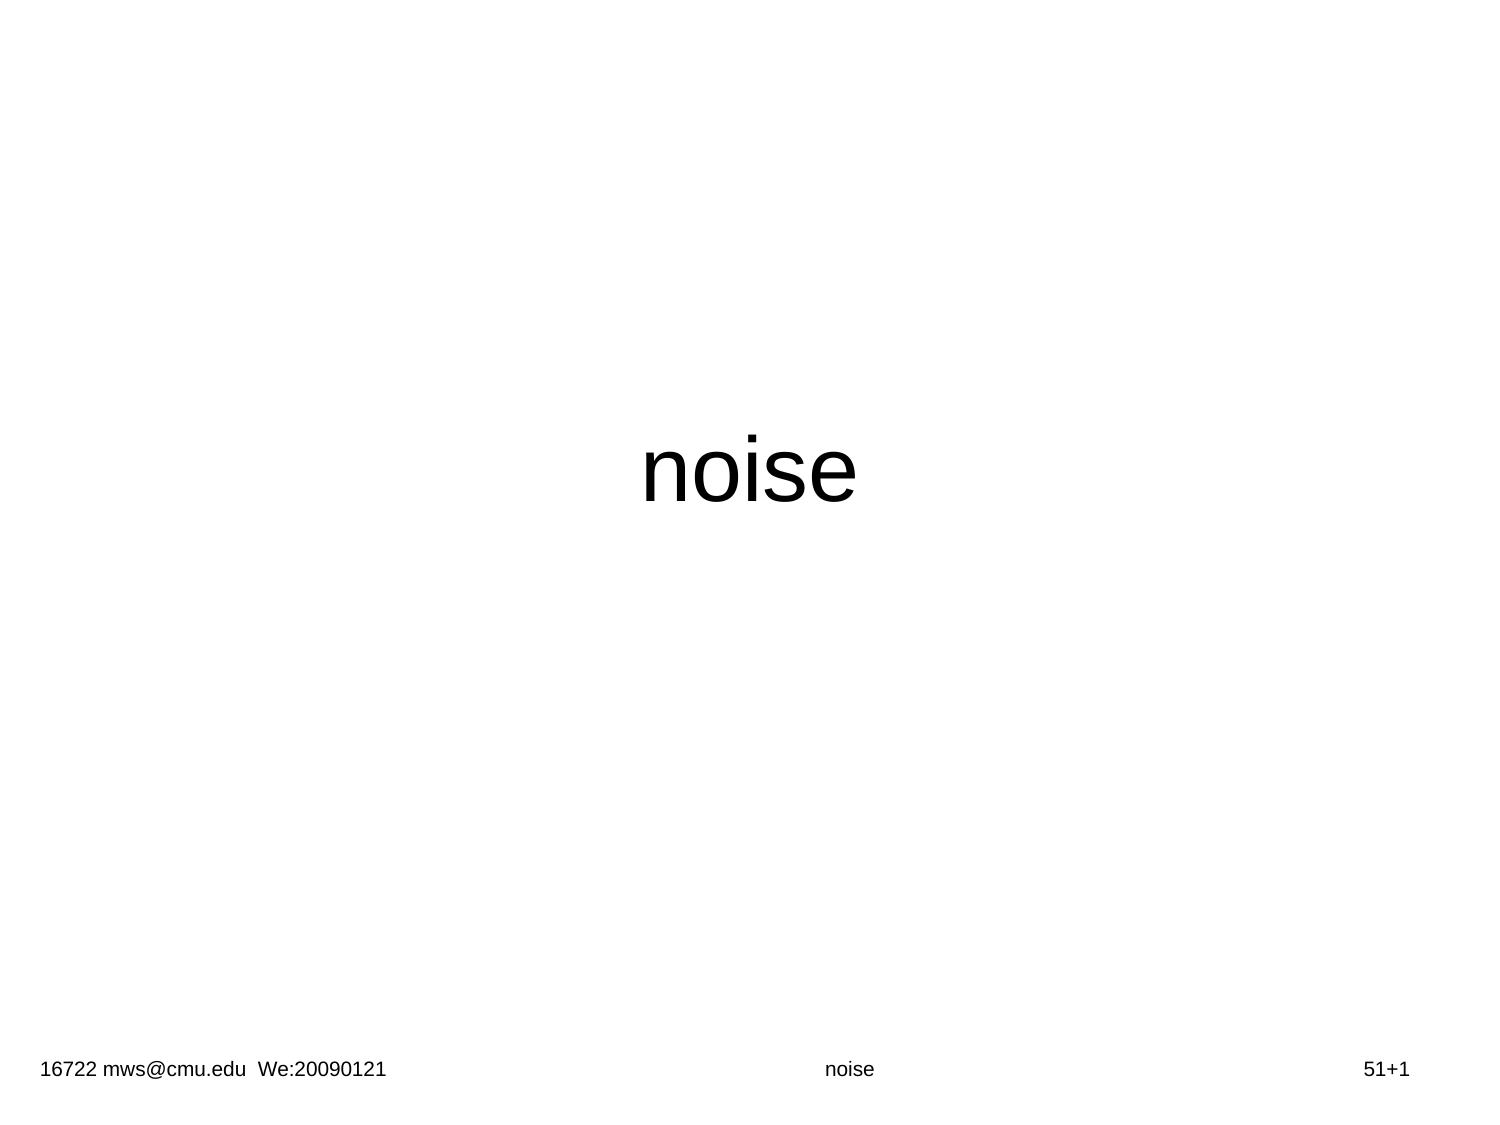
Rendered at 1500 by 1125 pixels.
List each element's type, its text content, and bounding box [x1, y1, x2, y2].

title noise [112, 349, 1388, 591]
